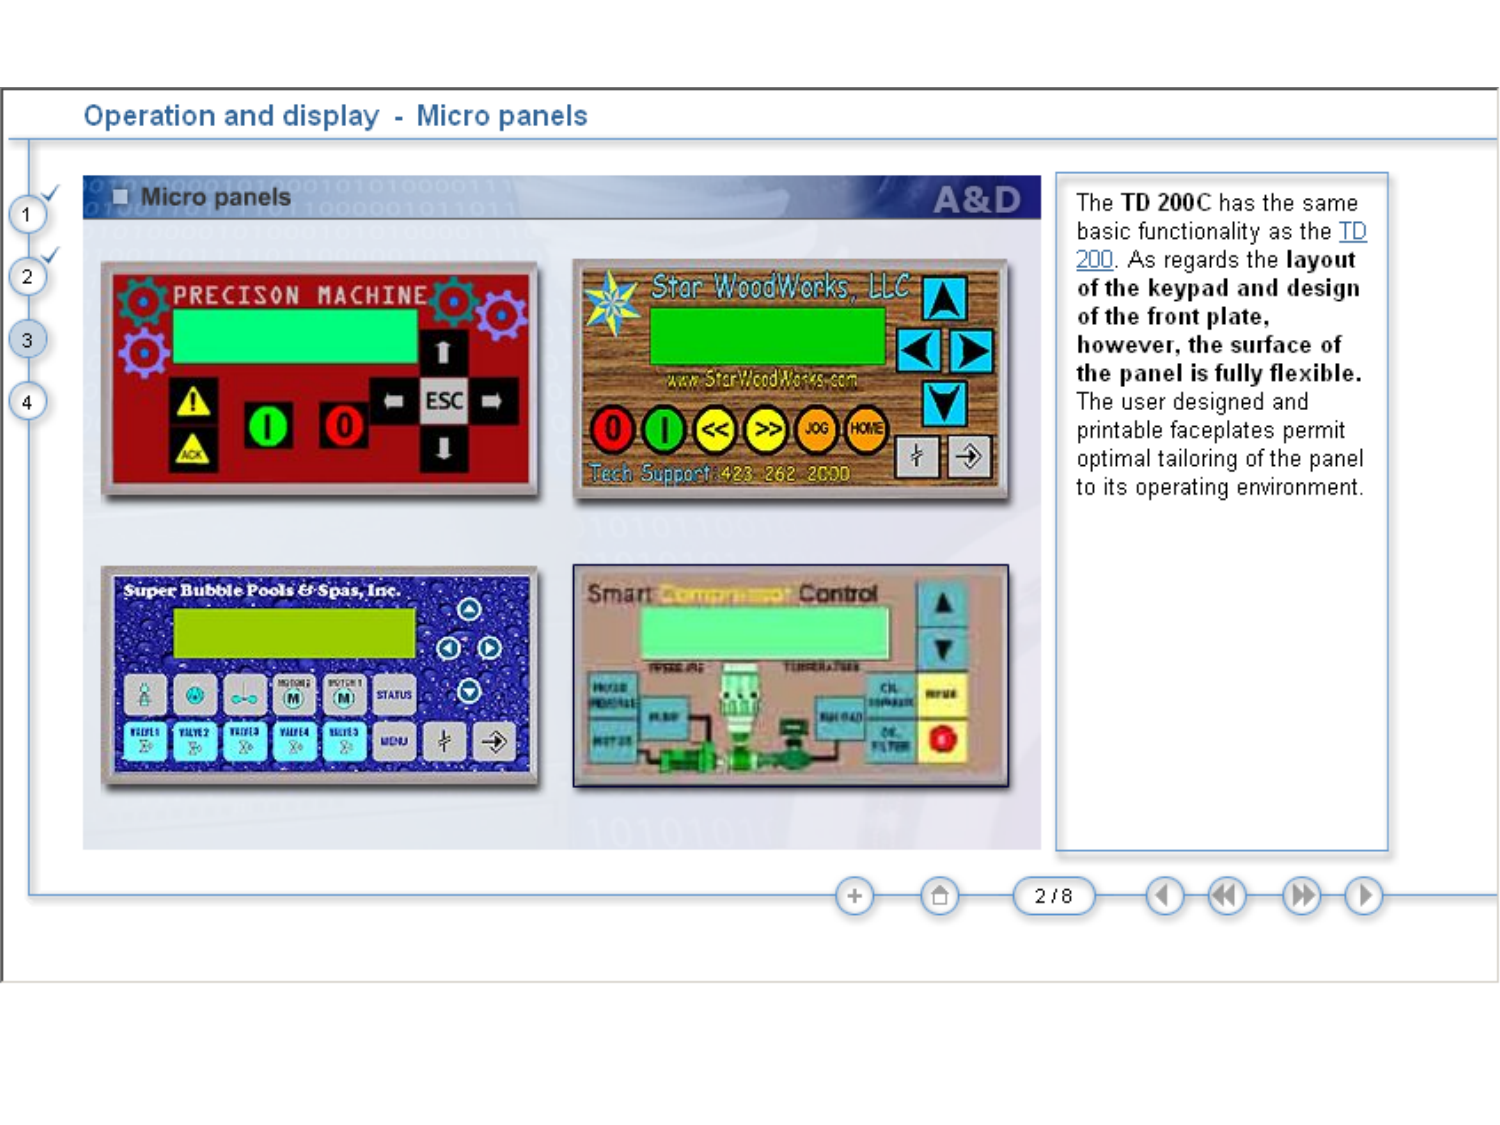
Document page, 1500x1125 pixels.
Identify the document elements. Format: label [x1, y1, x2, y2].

picture [0, 87, 1500, 985]
